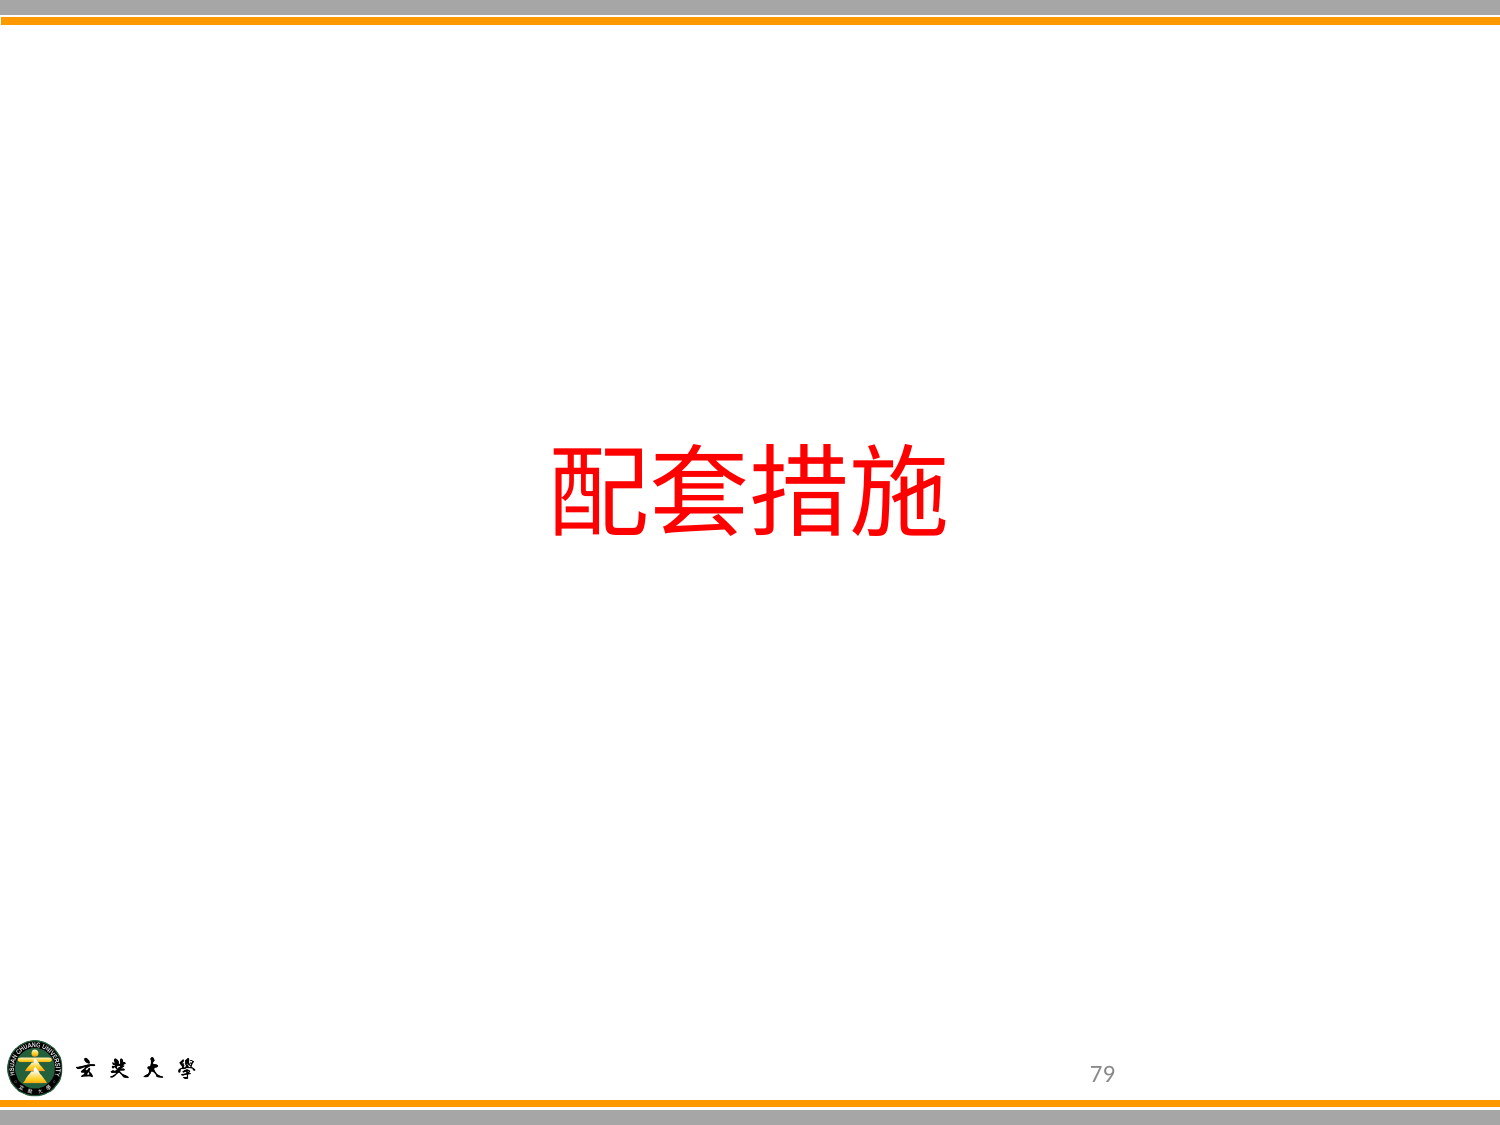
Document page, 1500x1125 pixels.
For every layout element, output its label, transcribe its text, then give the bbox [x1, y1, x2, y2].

text_box 79 [1074, 1042, 1426, 1103]
list 配套措施 [75, 420, 1426, 634]
